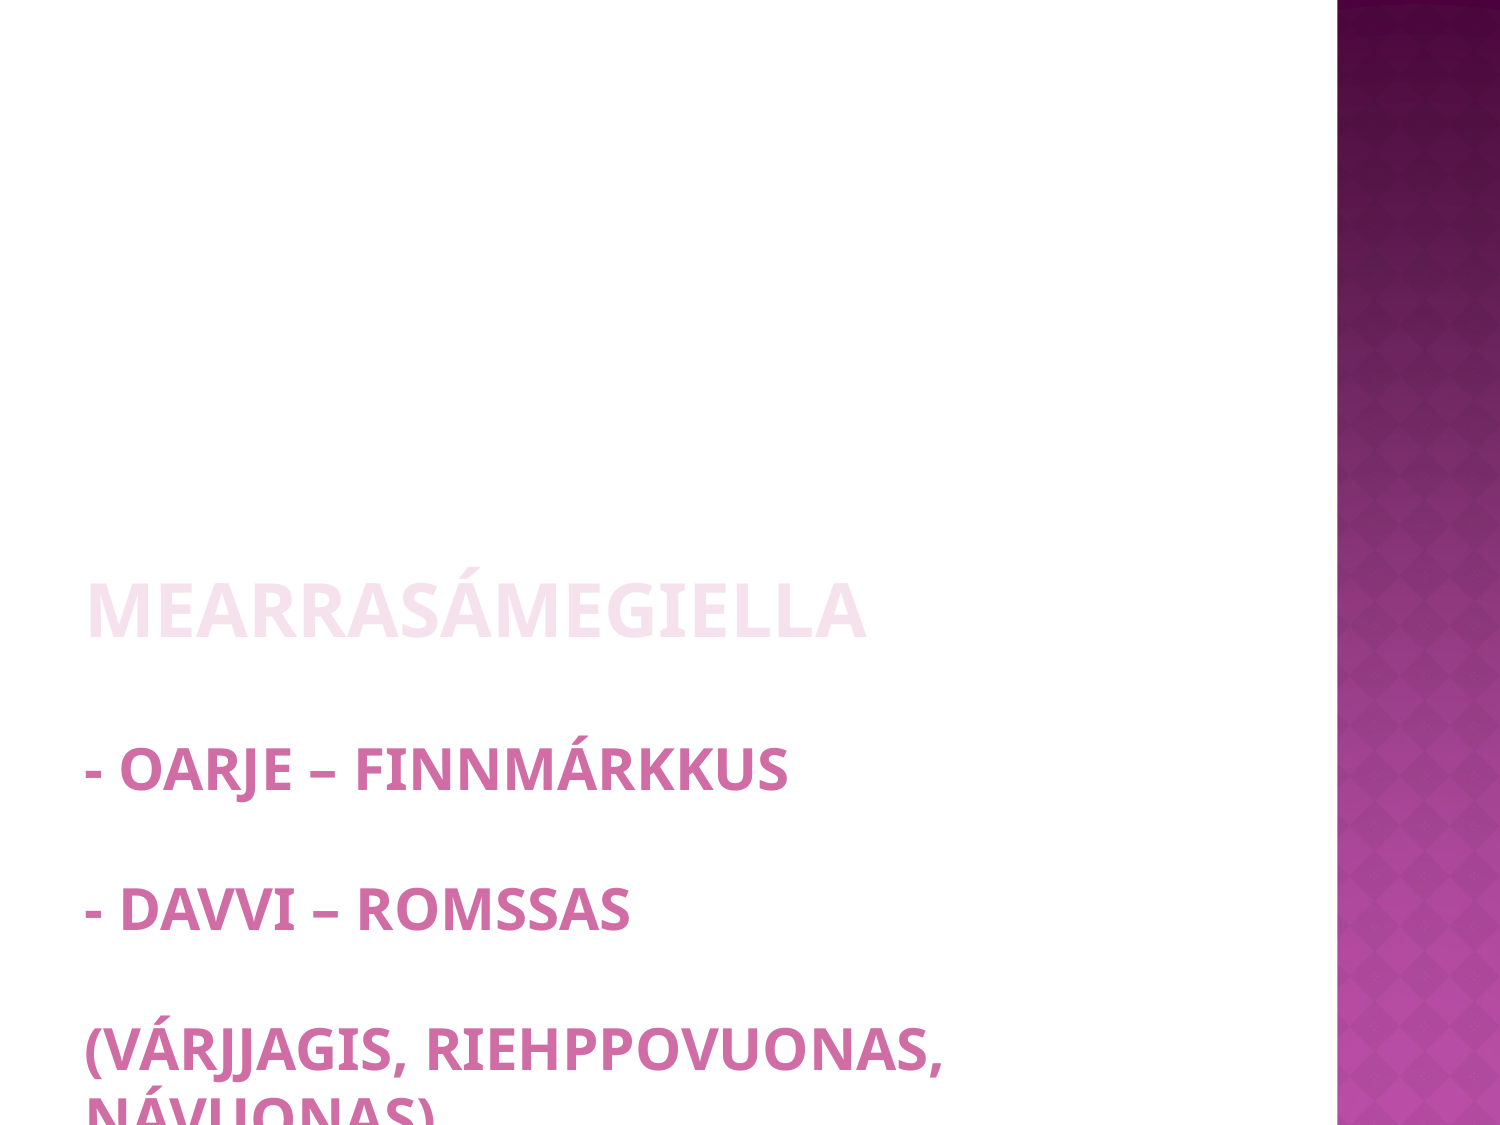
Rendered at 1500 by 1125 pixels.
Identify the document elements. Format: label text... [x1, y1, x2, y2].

title Mearrasámegiella - oarje – finnmárkkus - davvi – romssas (Várjjagis, riehppovuonas, návuonas) [76, 562, 1265, 751]
